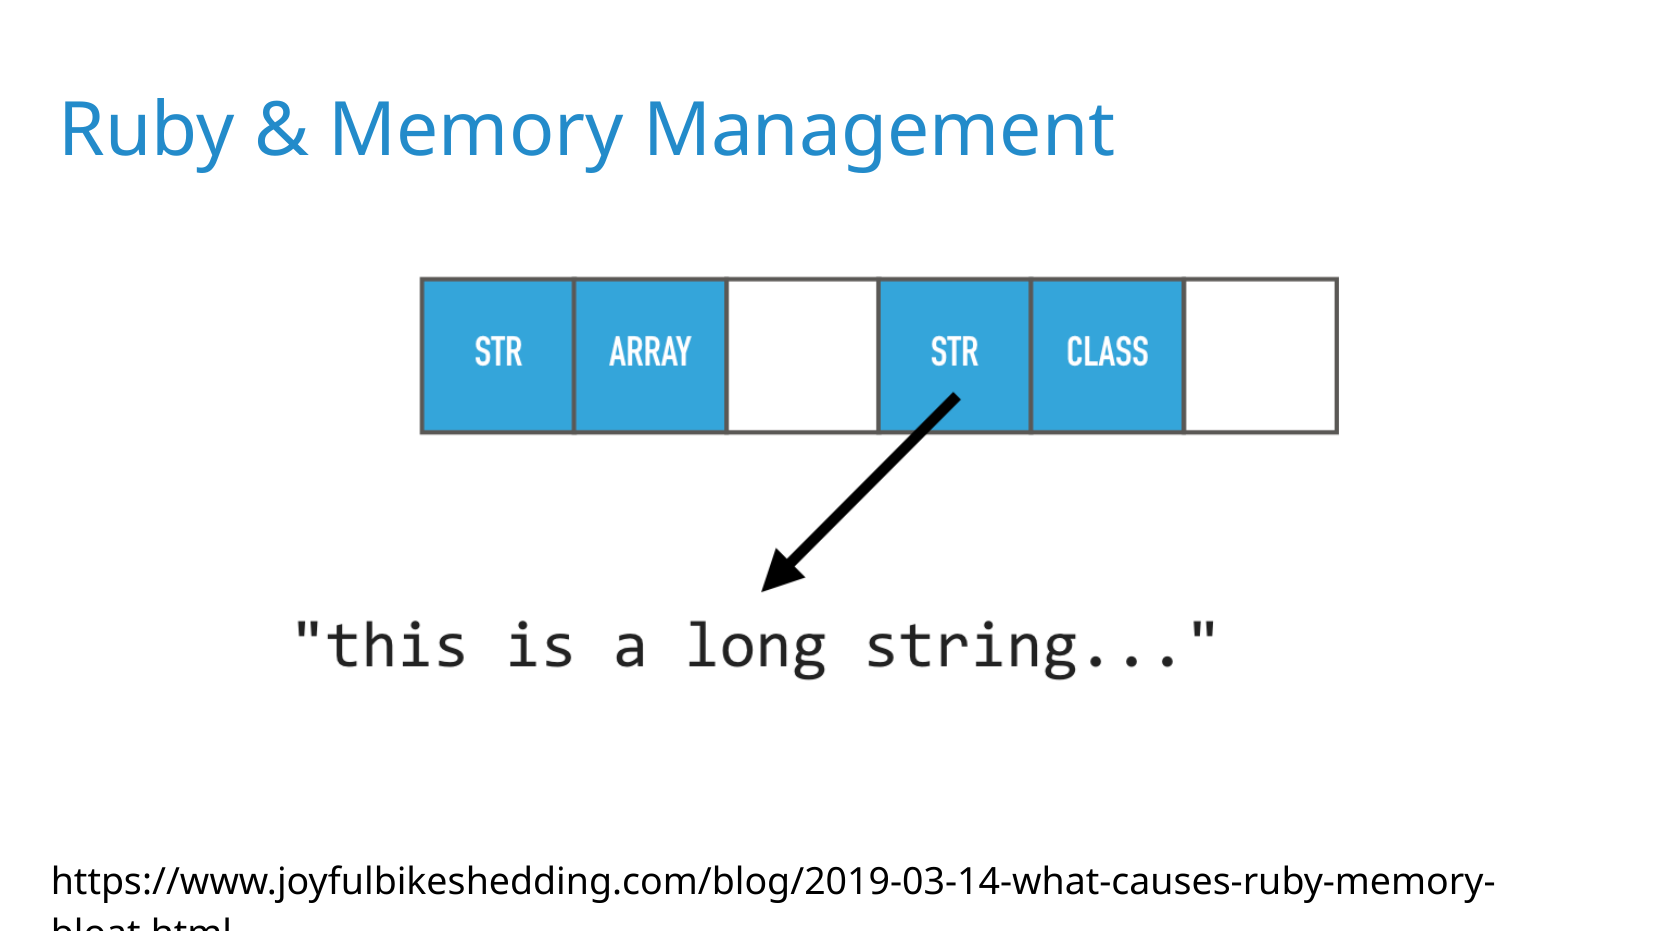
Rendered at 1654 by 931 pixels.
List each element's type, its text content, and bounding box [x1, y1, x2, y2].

text_box https://www.joyfulbikeshedding.com/blog/2019-03-14-what-causes-ruby-memory-bloat.html [45, 855, 1592, 900]
title Ruby & Memory Management [59, 59, 1595, 178]
picture [240, 224, 1402, 723]
